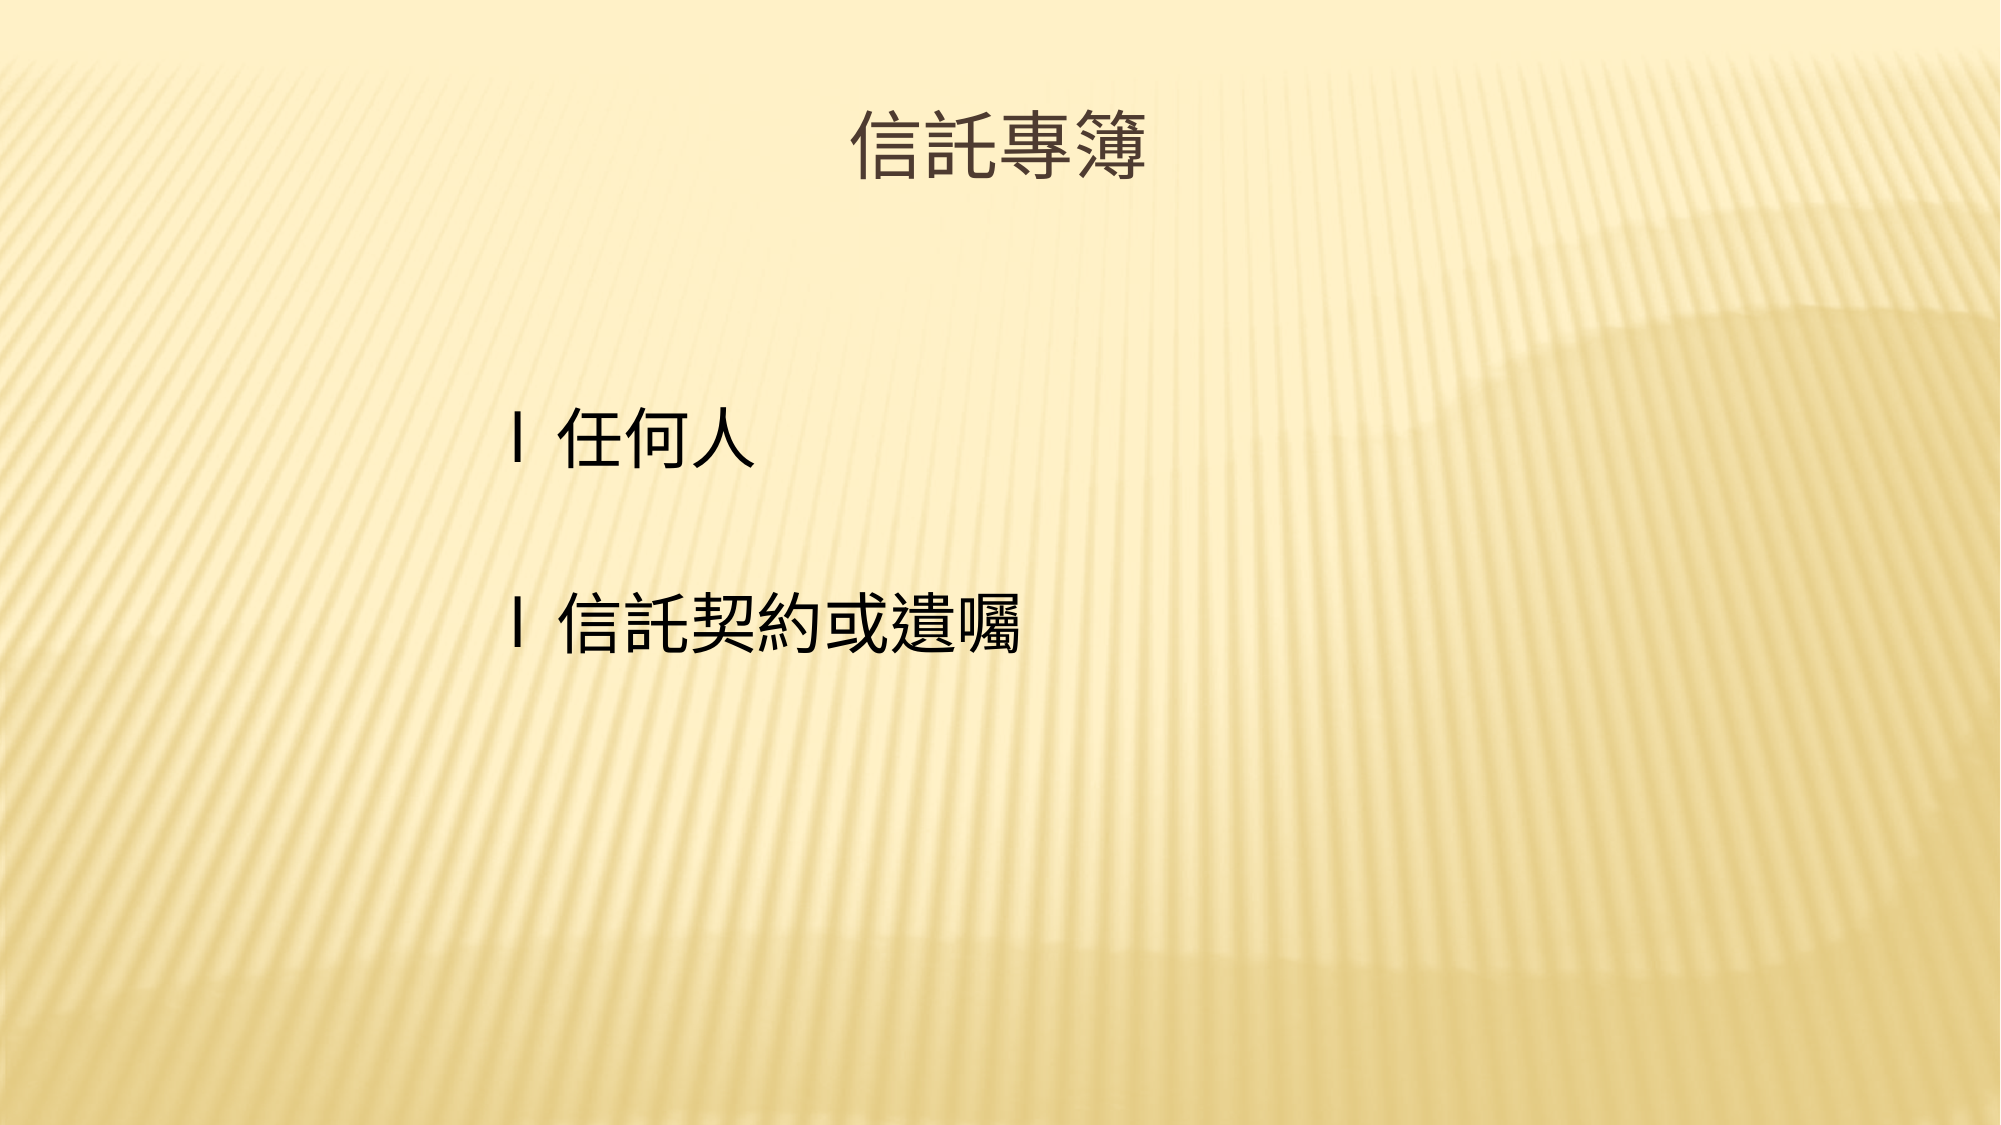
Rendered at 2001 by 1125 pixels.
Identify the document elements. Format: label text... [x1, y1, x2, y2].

title 信託專簿 [66, 75, 1967, 214]
text_box 信託契約或遺囑 [494, 574, 1778, 671]
text_box 任何人 [494, 389, 1791, 486]
